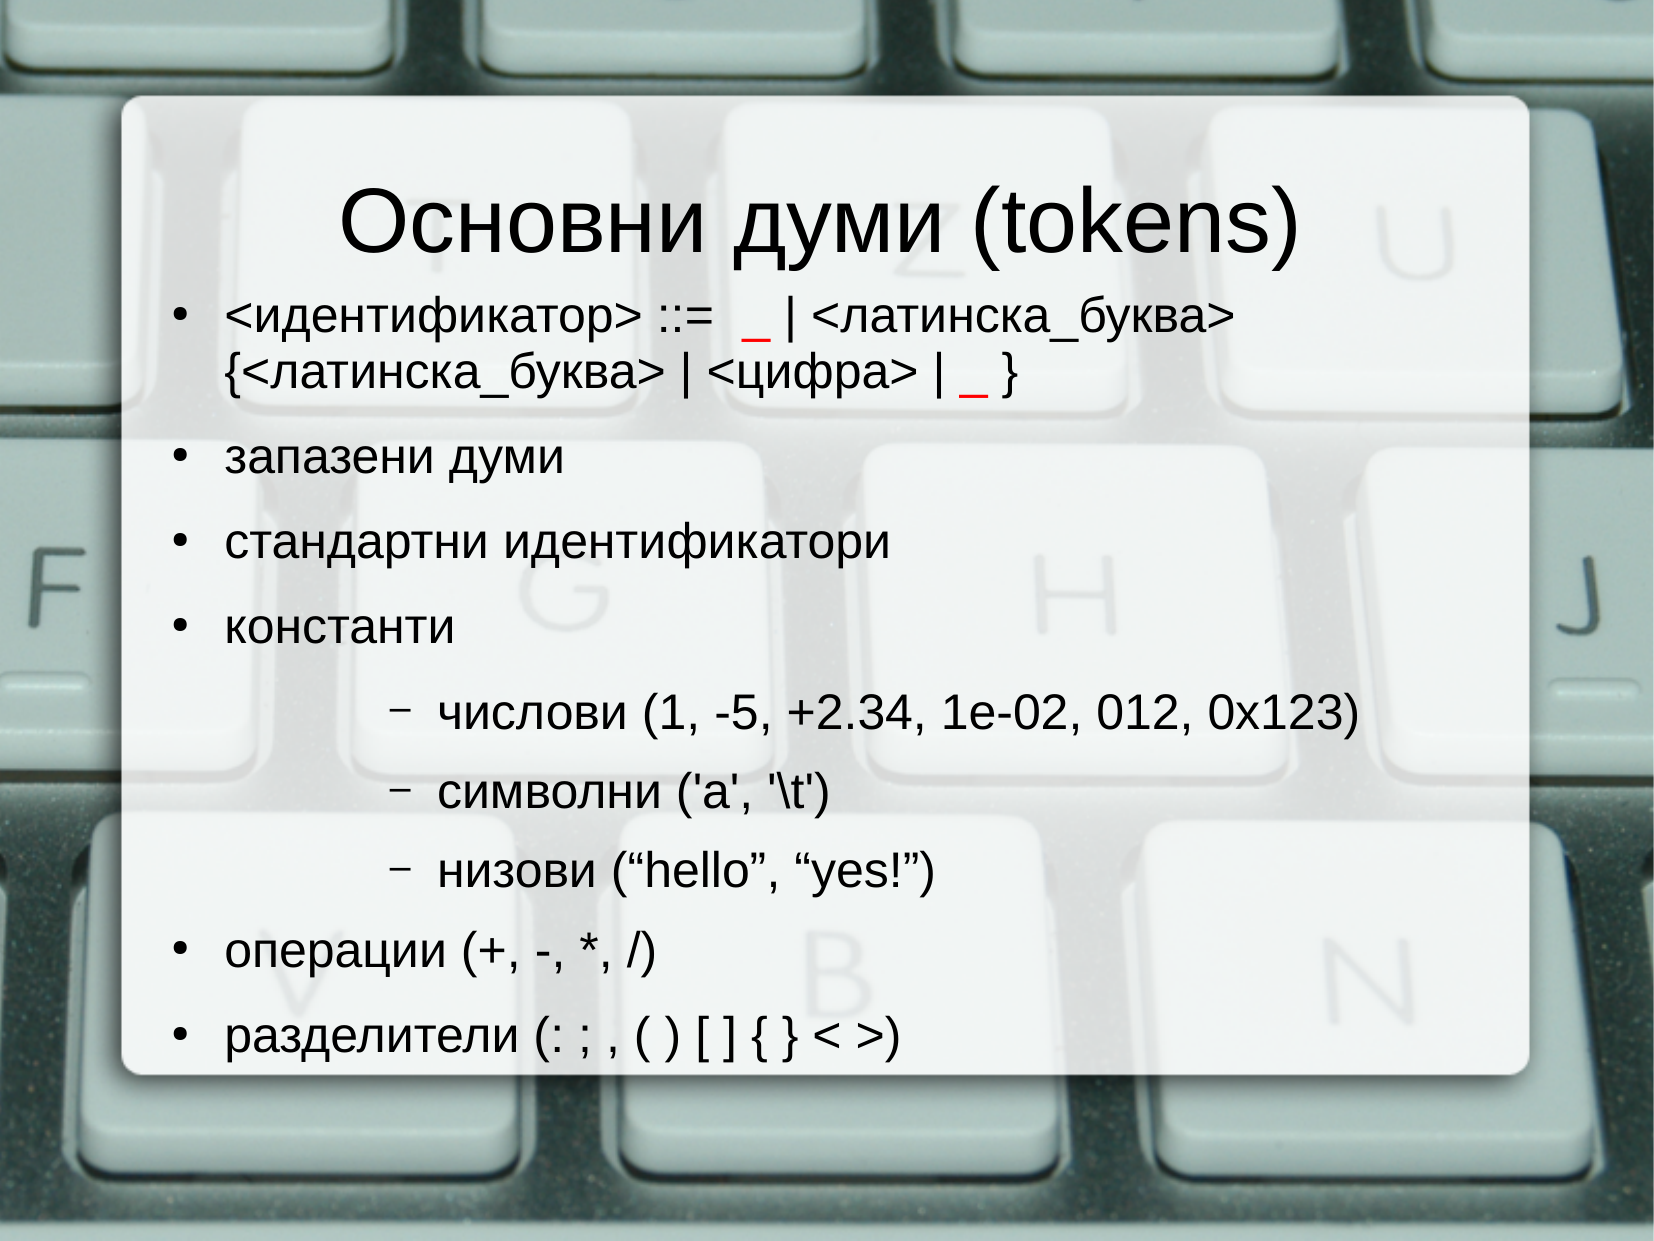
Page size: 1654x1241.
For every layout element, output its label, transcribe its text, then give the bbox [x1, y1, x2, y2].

list <идентификатор> ::= _ | <латинска_буква> {<латинска_буква> | <цифра> | _ } запазени думи стандартни идентификатори константи числови (1, -5, +2.34, 1e-02, 012, 0x123) символни ('a', '\t') низови (“hello”, “yes!”) операции (+, -, *, /) разделители (: ; , ( ) [ ] { } < >) [153, 287, 1512, 1063]
title Основни думи (tokens) [135, 117, 1506, 325]
picture [0, 0, 1654, 1241]
